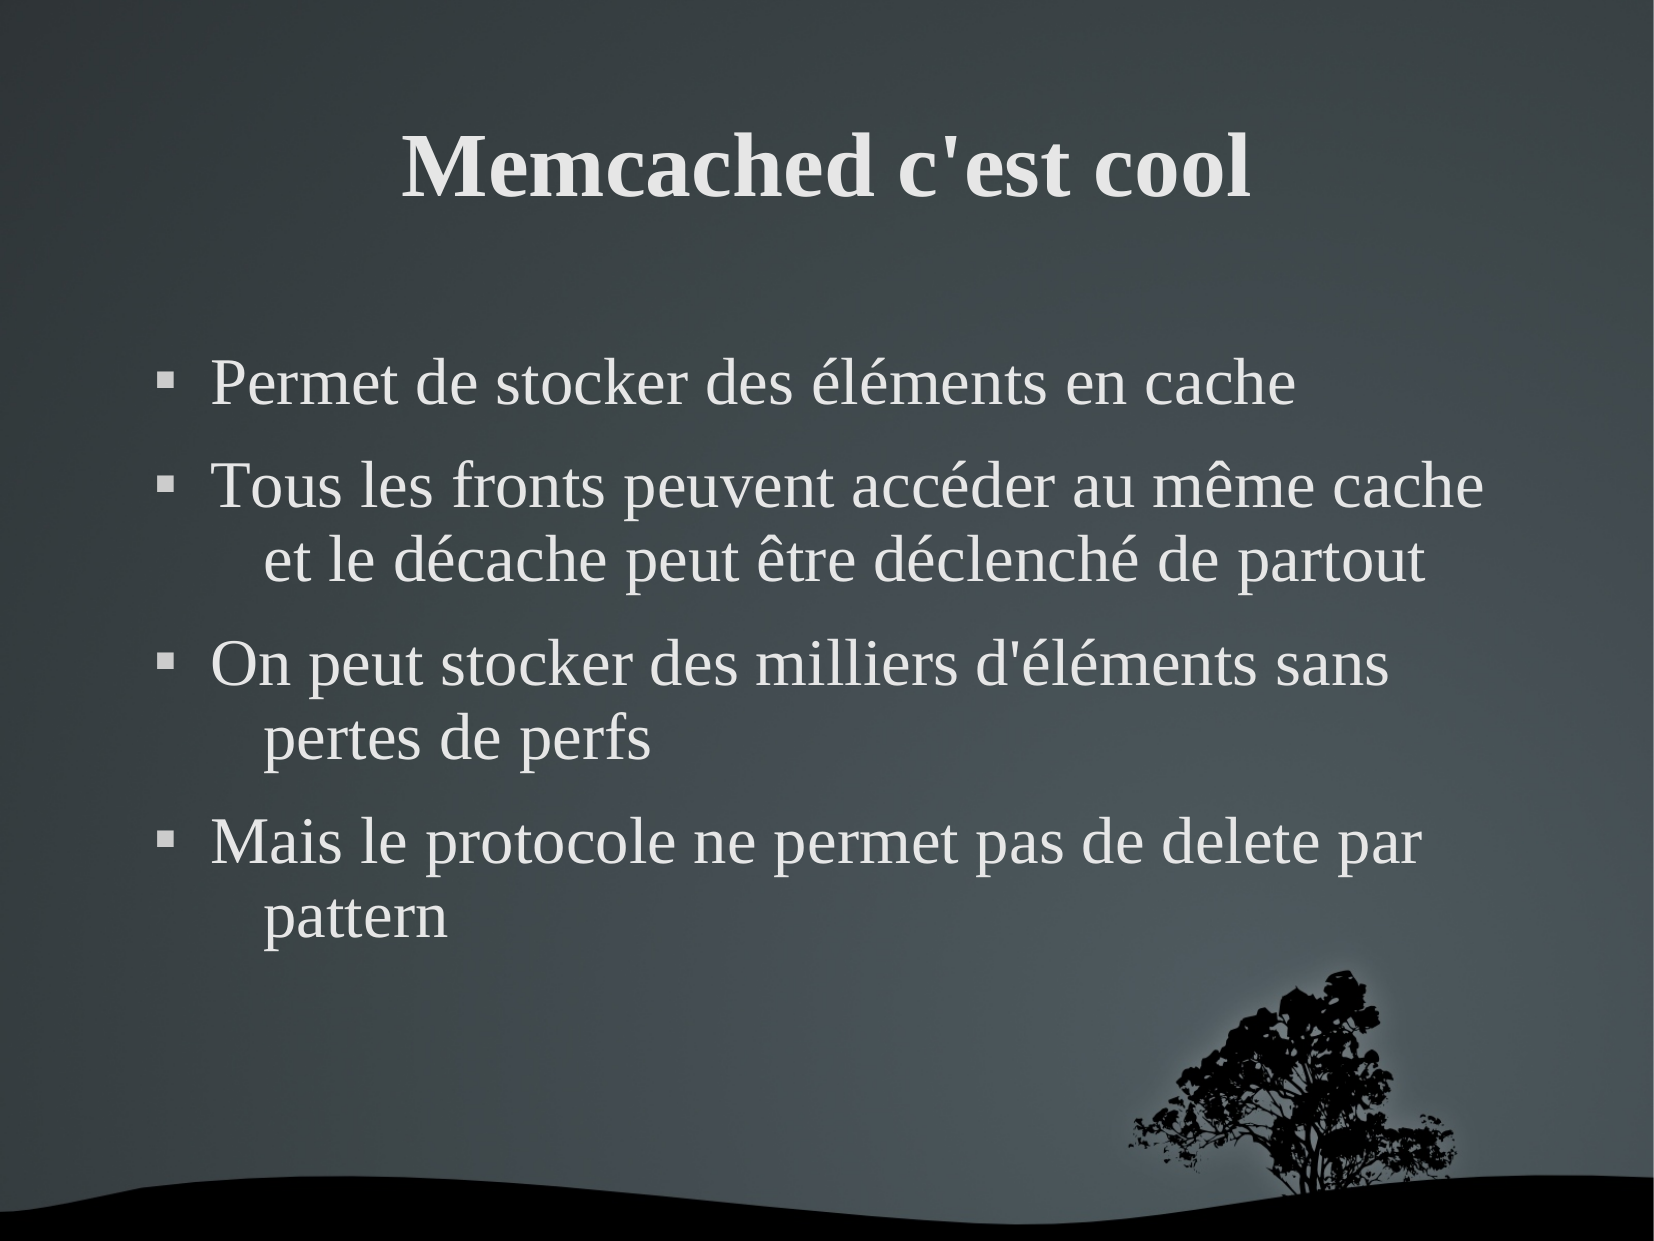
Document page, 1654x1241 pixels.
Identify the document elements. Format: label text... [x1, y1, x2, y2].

list Permet de stocker des éléments en cache Tous les fronts peuvent accéder au même cache et le décache peut être déclenché de partout On peut stocker des milliers d'éléments sans pertes de perfs Mais le protocole ne permet pas de delete par pattern [121, 344, 1534, 1127]
picture [0, 0, 1654, 1241]
title Memcached c'est cool [121, 61, 1534, 269]
